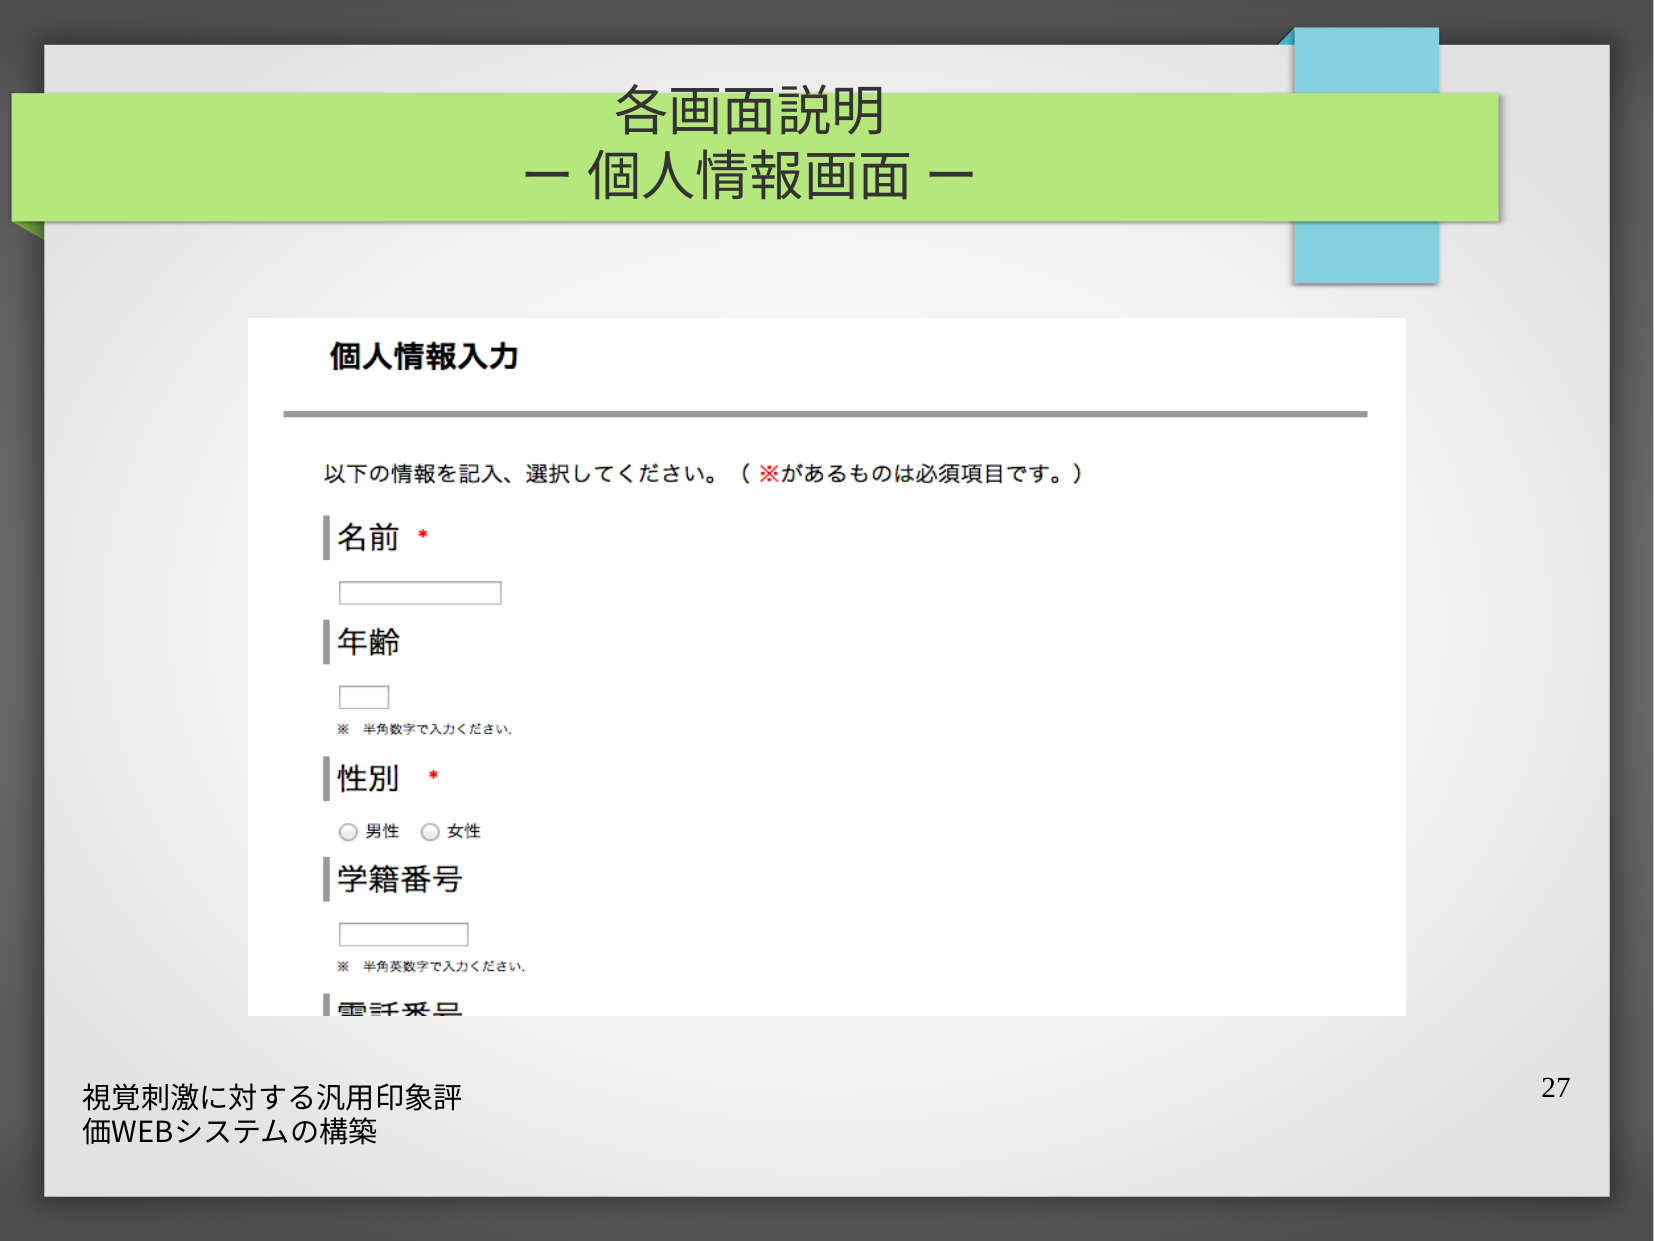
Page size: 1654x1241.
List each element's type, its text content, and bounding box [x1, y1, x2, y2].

list [82, 343, 1538, 1063]
picture [0, 0, 1654, 1241]
title 各画面説明 ー 個人情報画面 ー [82, 70, 1418, 222]
